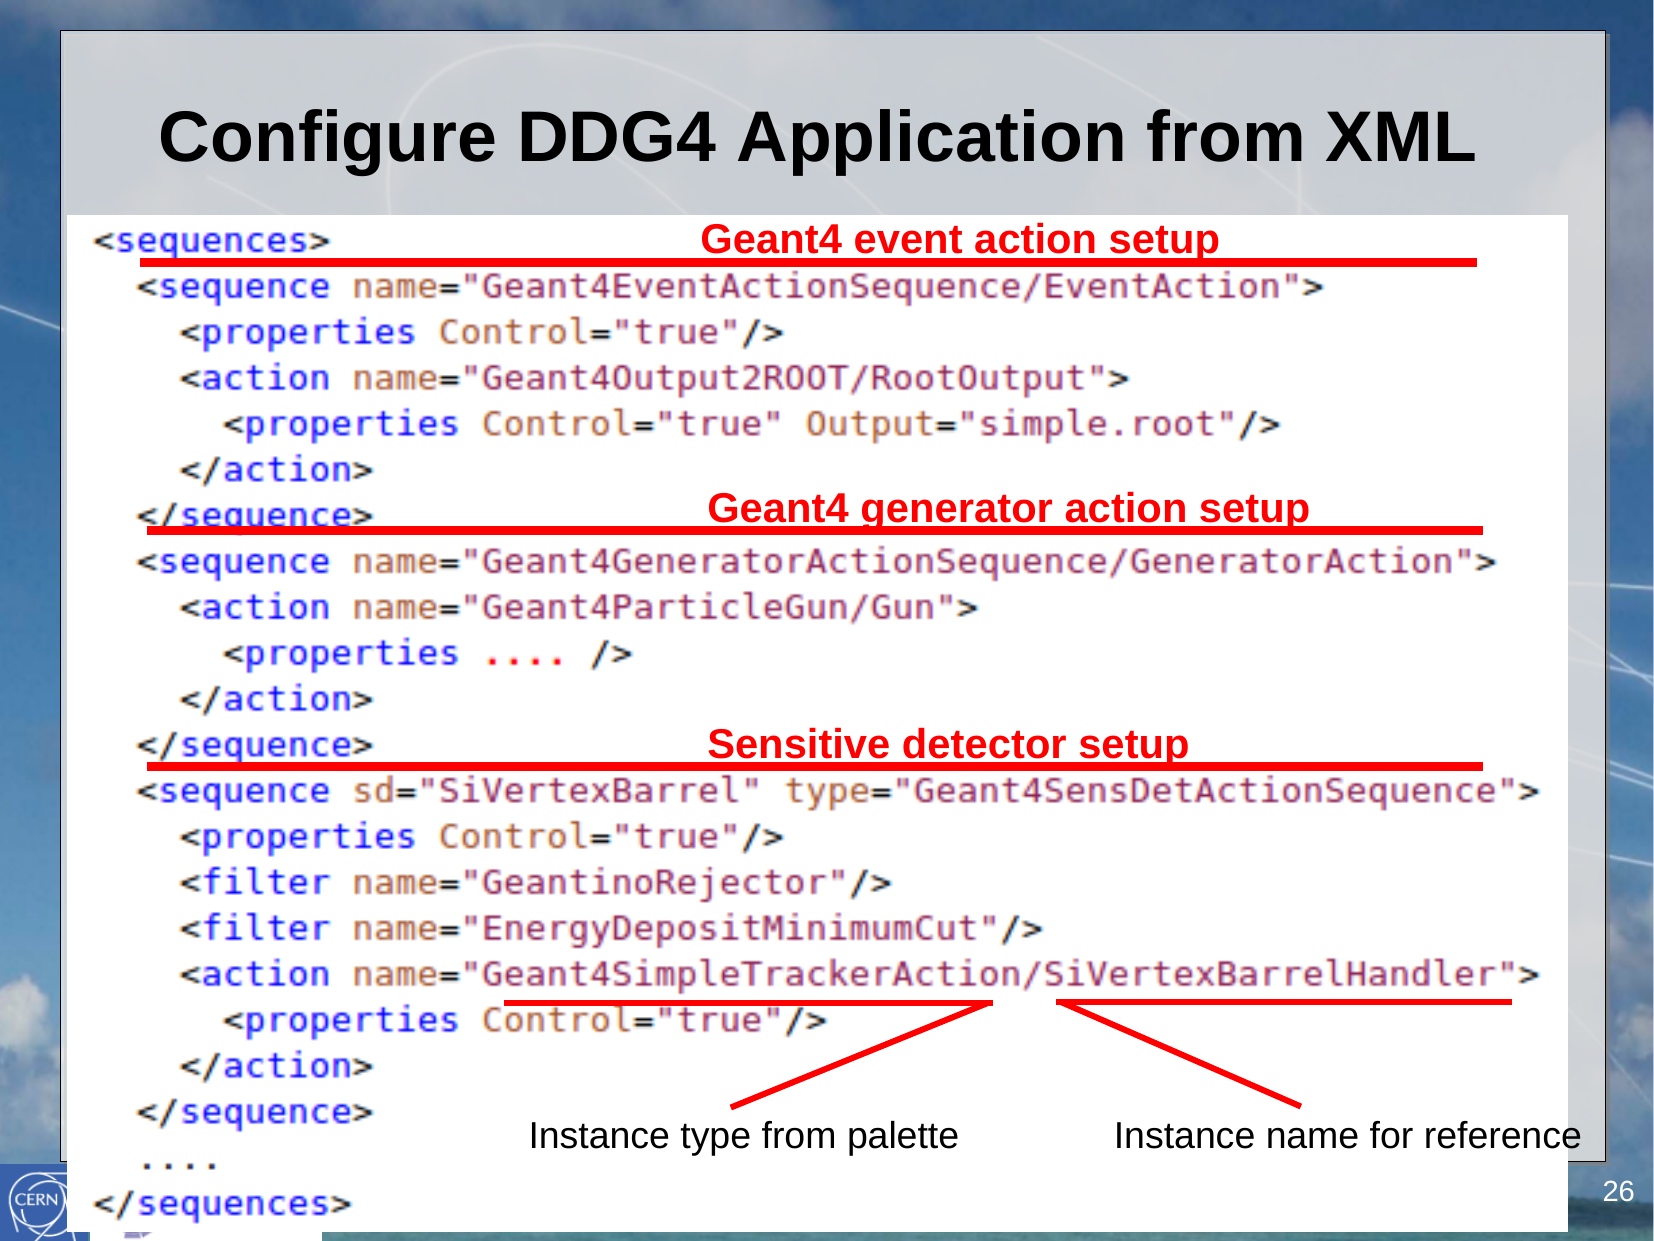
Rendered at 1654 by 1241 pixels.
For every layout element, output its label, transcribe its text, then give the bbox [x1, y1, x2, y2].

text_box Geant4 generator action setup [692, 477, 1326, 526]
text_box Geant4 generator action setup [692, 535, 1326, 540]
text_box Geant4 event action setup [685, 267, 1236, 271]
text_box Instance name for reference [1099, 1107, 1597, 1165]
text_box Geant4 event action setup [685, 241, 1236, 258]
text_box Instance type from palette [513, 1107, 975, 1165]
text_box Sensitive detector setup [692, 713, 1205, 762]
title Configure DDG4 Application from XML [92, 32, 1546, 241]
text_box Sensitive detector setup [692, 771, 1205, 775]
picture [0, 0, 1654, 1241]
